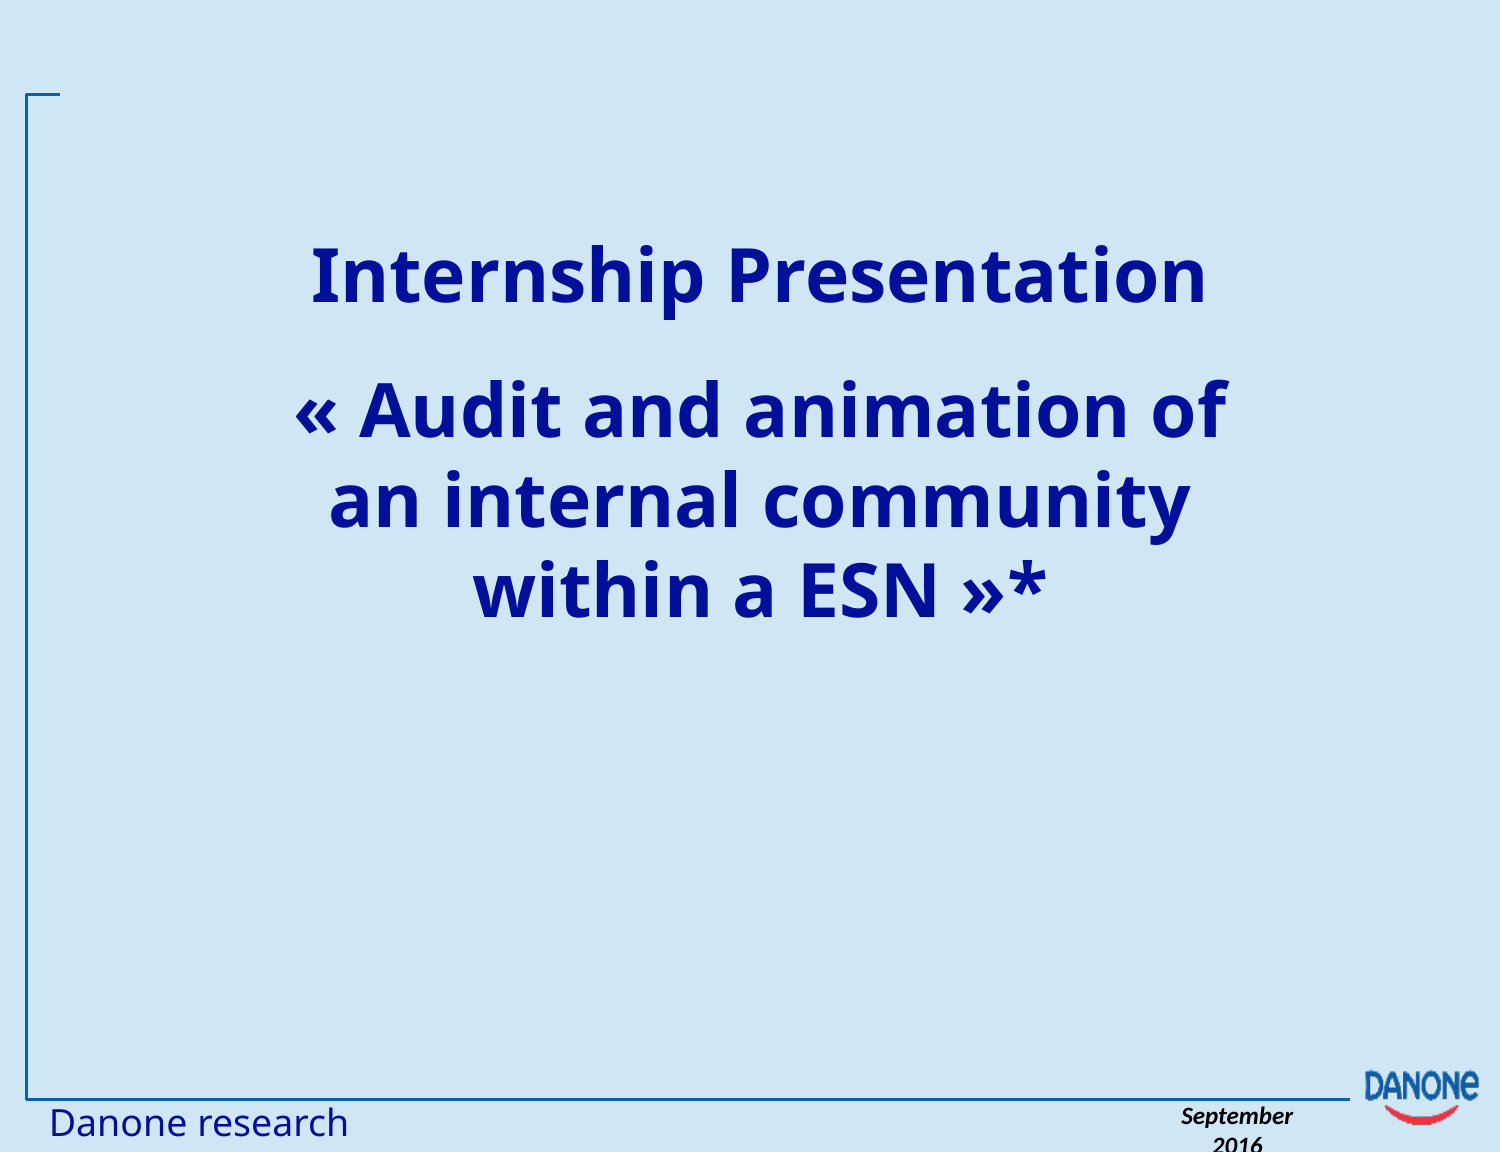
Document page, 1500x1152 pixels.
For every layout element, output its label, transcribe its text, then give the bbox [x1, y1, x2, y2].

picture [1362, 1067, 1482, 1130]
text_box Internship Presentation « Audit and animation of an internal community within a ESN »* [258, 220, 1263, 866]
text_box Danone research [34, 1091, 383, 1152]
text_box September 2016 [1147, 1092, 1327, 1152]
